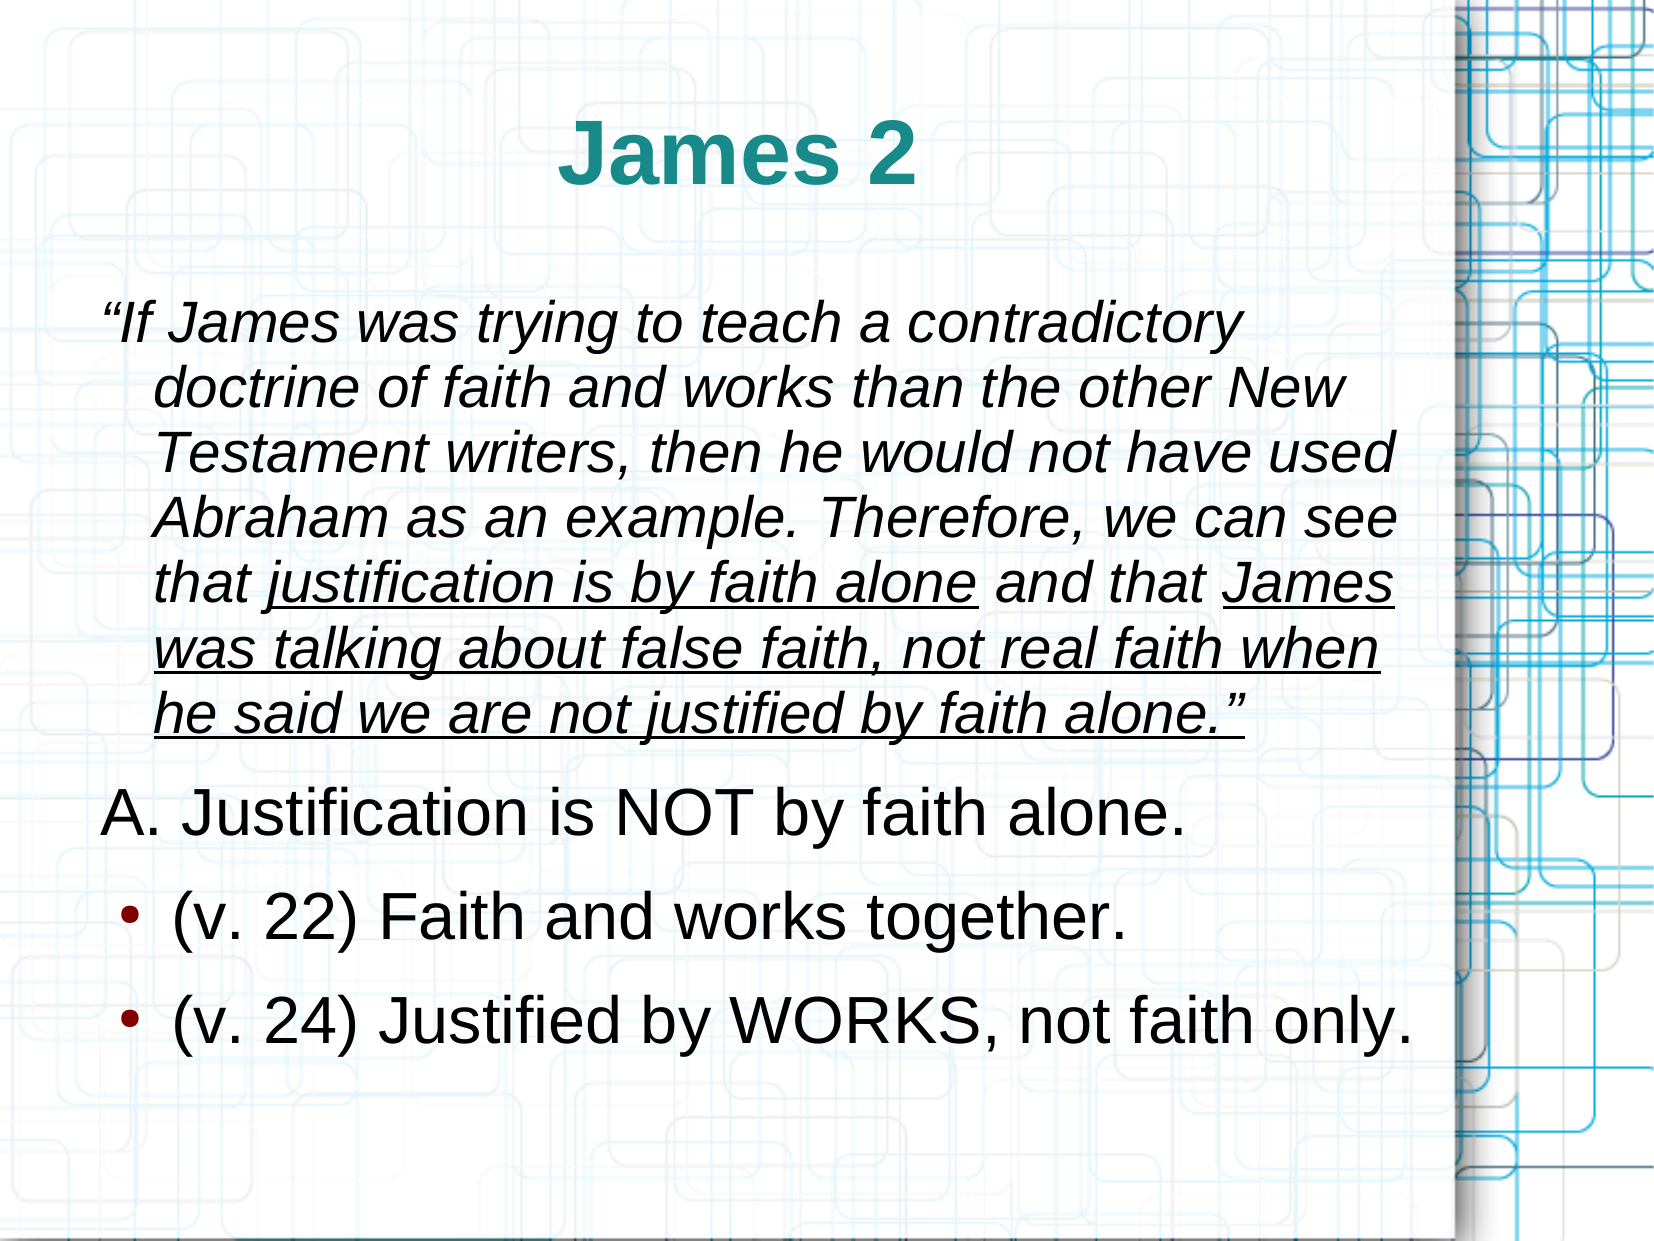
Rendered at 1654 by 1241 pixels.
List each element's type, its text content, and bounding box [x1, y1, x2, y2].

title James 2 [59, 49, 1418, 257]
list “If James was trying to teach a contradictory doctrine of faith and works than the other New Testament writers, then he would not have used Abraham as an example. Therefore, we can see that justification is by faith alone and that James was talking about false faith, not real faith when he said we are not justified by faith alone.” A. Justification is NOT by faith alone. (v. 22) Faith and works together. (v. 24) Justified by WORKS, not faith only. [82, 290, 1418, 1109]
picture [0, 0, 1654, 1241]
